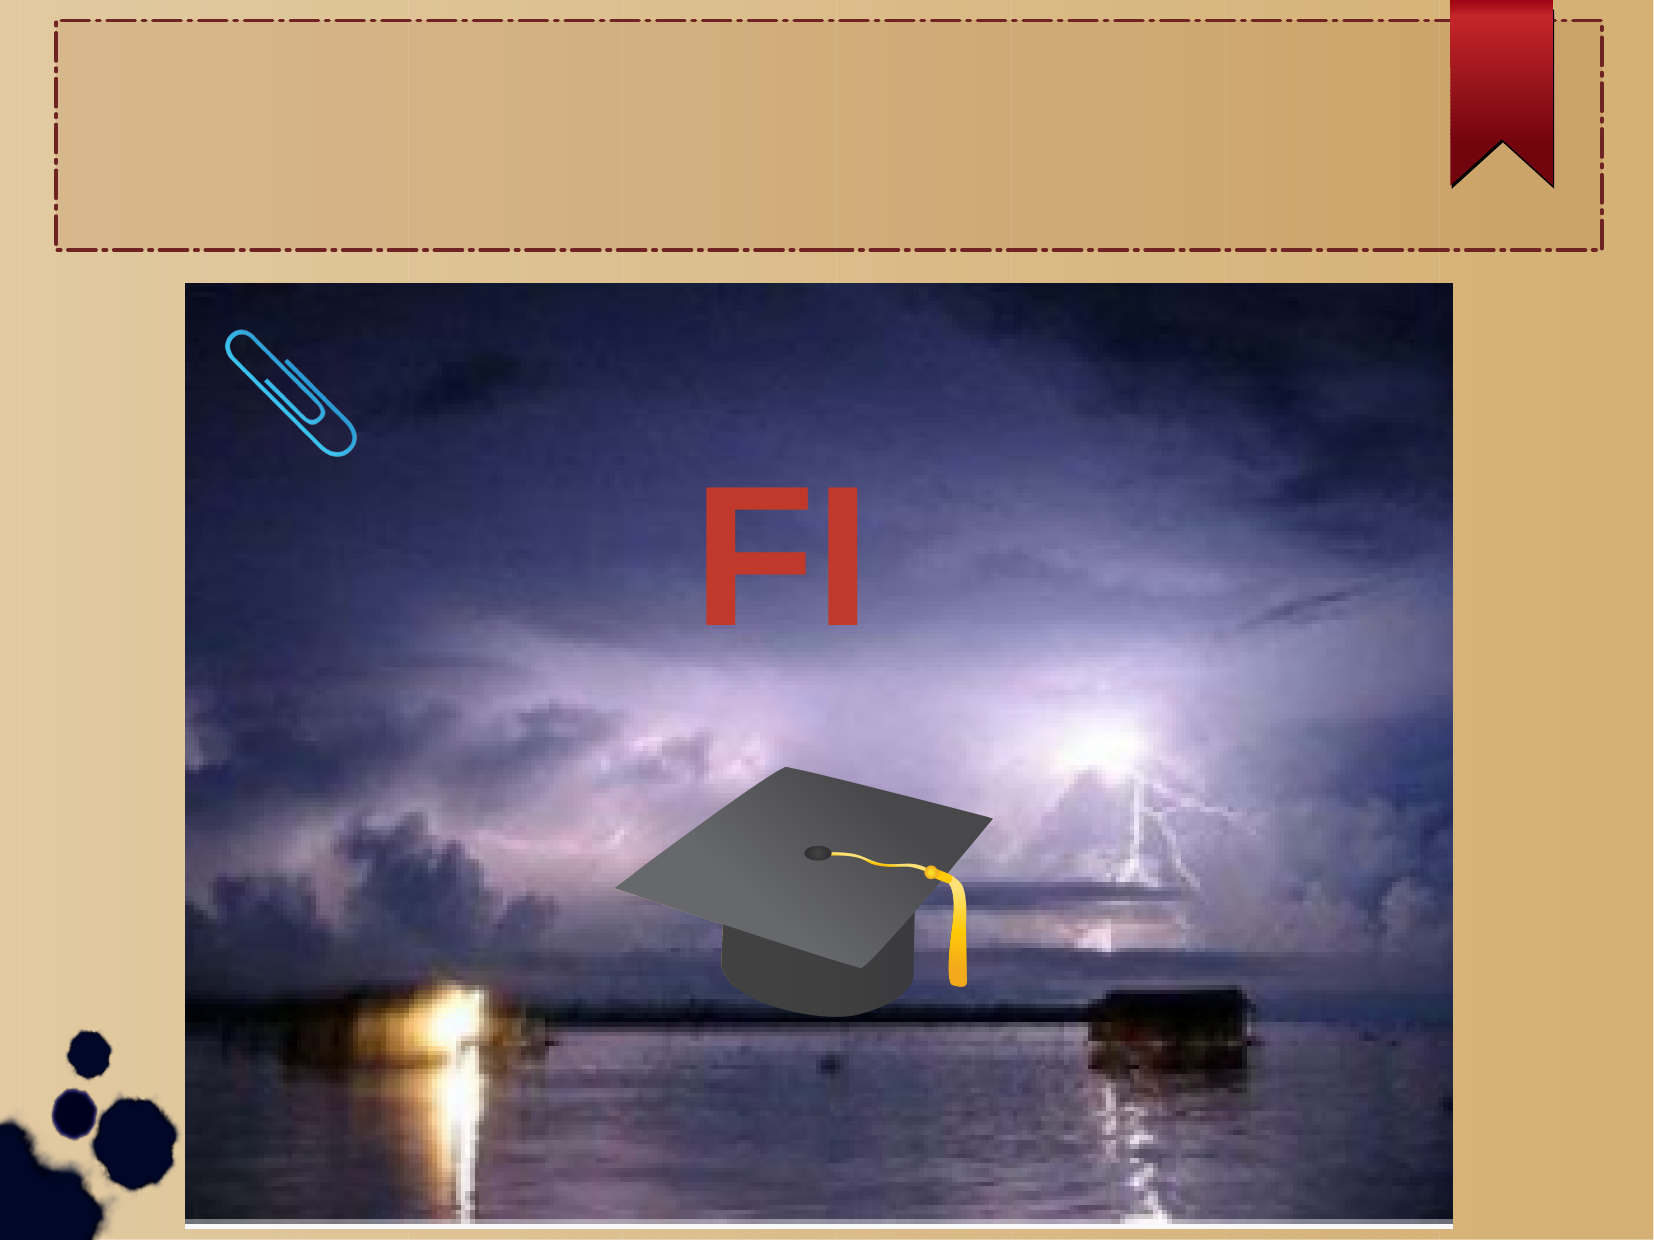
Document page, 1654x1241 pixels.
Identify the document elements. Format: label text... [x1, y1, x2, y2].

text_box FI [678, 437, 886, 676]
picture [185, 283, 1453, 1229]
